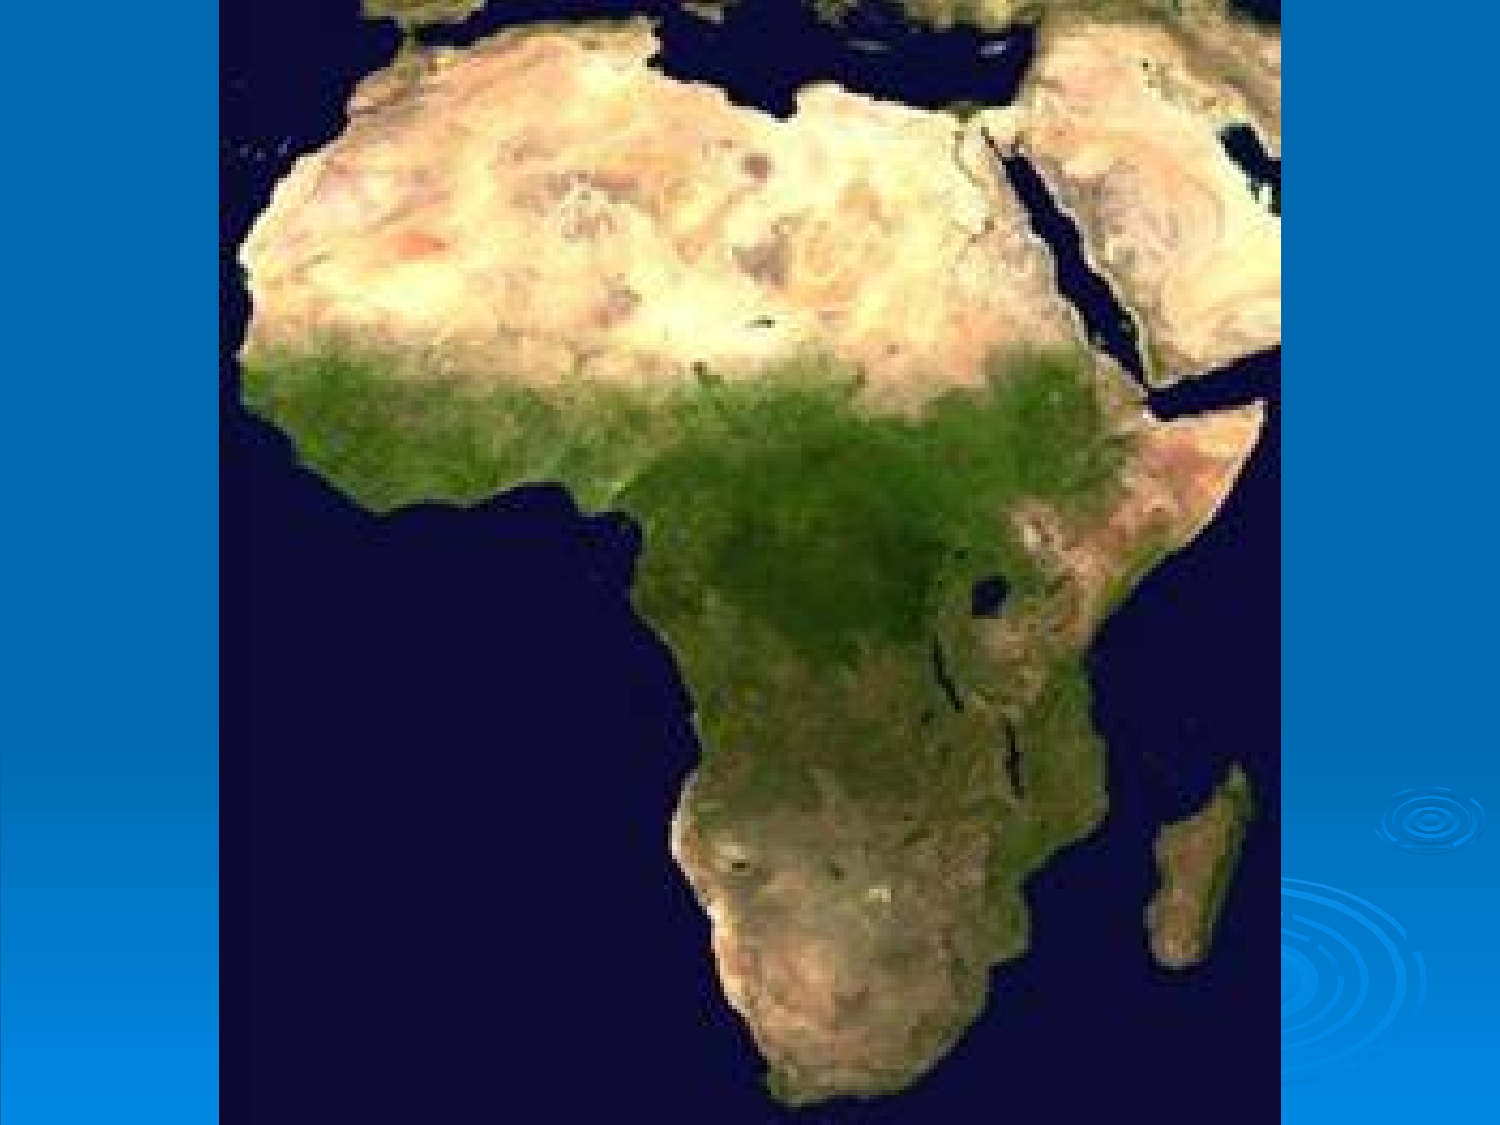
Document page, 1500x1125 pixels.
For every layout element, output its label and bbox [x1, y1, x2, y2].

picture [219, 0, 1281, 1125]
